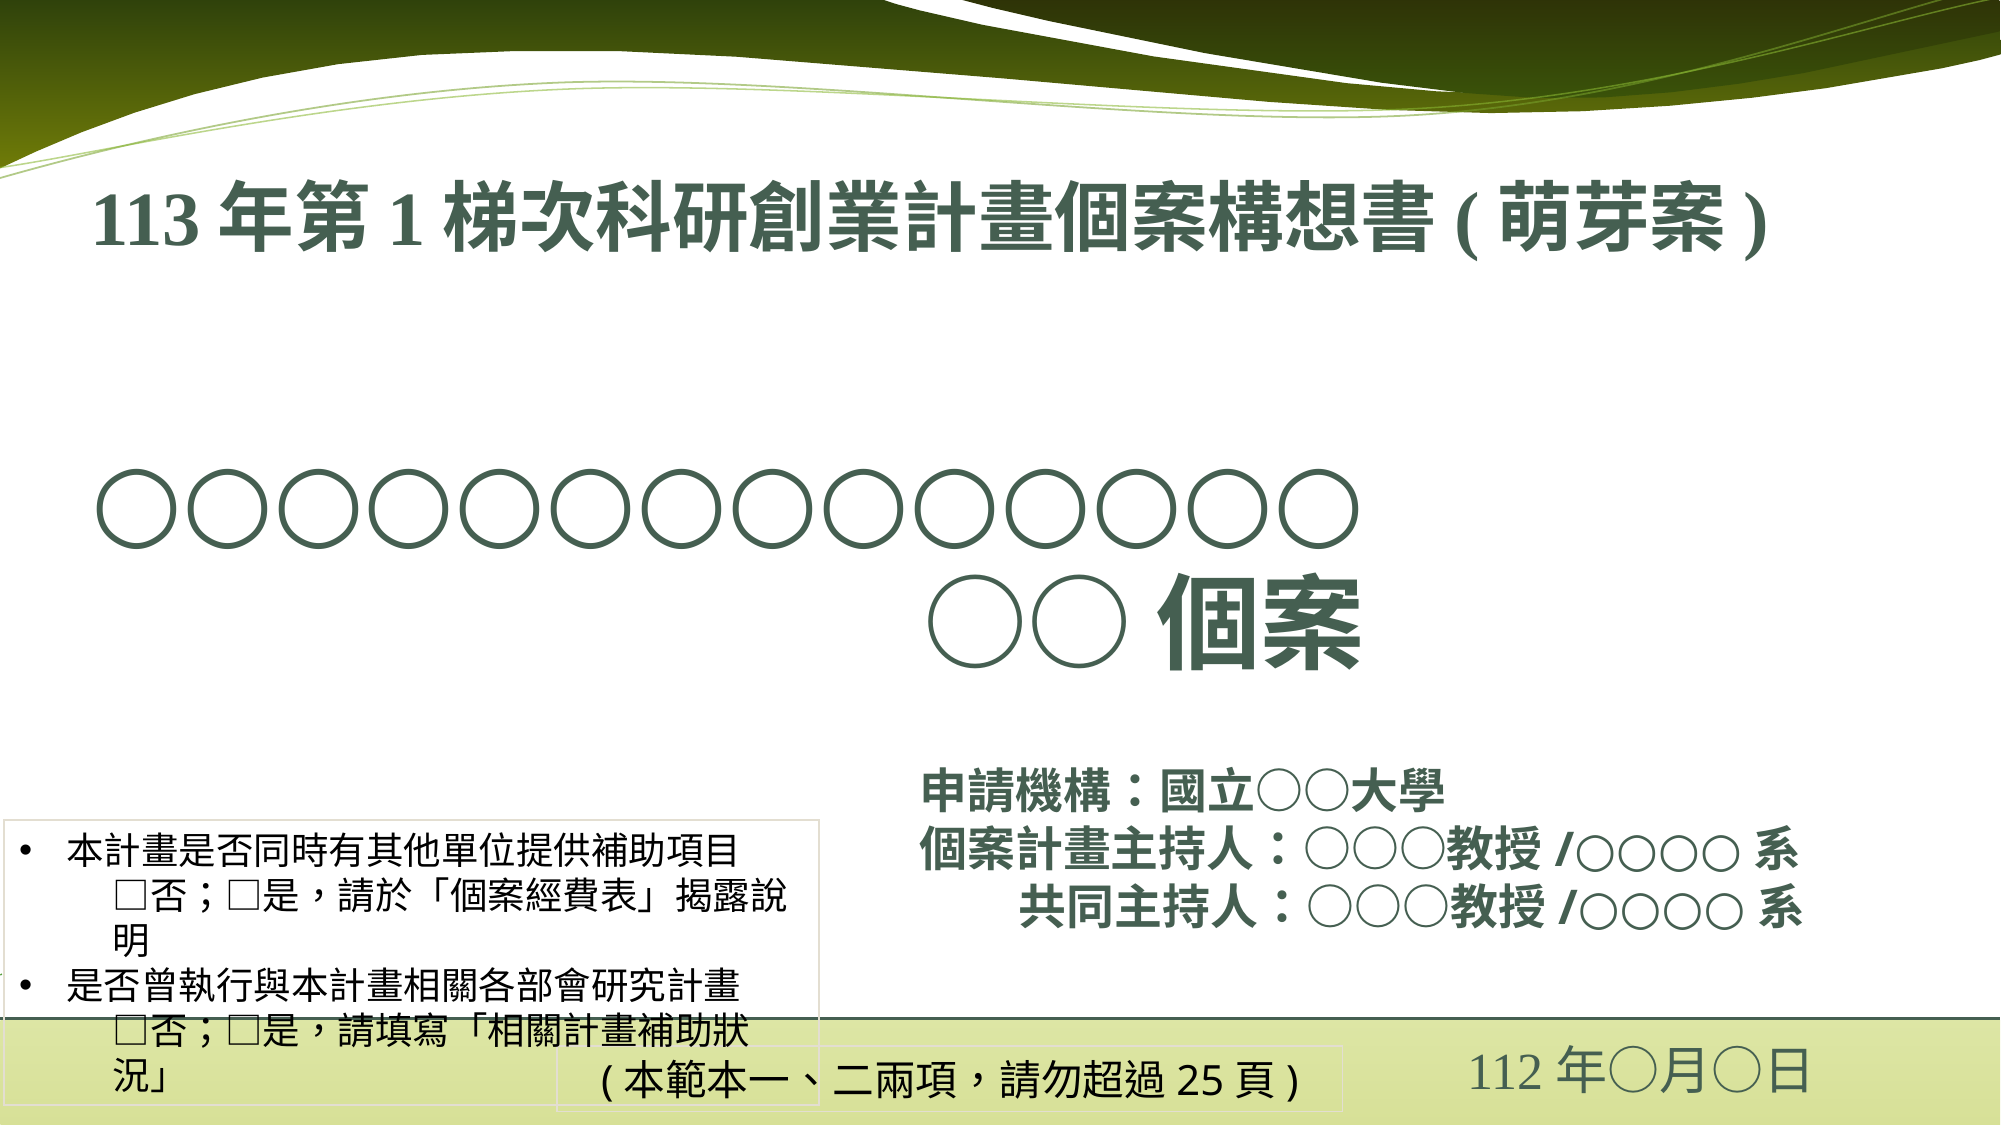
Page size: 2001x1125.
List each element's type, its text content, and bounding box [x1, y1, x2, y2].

text_box (本範本一、二兩項，請勿超過25頁) [557, 1045, 1343, 1112]
text_box 112年○月○日 [1454, 1029, 1839, 1125]
text_box ○○○○○○○○○○○○○○ ○○個案 [91, 381, 1809, 682]
title 113年第1梯次科研創業計畫個案構想書(萌芽案) [90, 147, 1873, 261]
text_box (本範本一、二兩項，請勿超過25頁) [557, 1045, 818, 1104]
subtitle 申請機構：國立○○大學 個案計畫主持人：○○○教授/○○○○系 共同主持人：○○○教授/○○○○系 [919, 753, 1902, 986]
text_box 本計畫是否同時有其他單位提供補助項目 □否；□是，請於「個案經費表」揭露說明 是否曾執行與本計畫相關各部會研究計畫 □否；□是，請填寫「相關計畫補助狀況」 [4, 819, 819, 1017]
